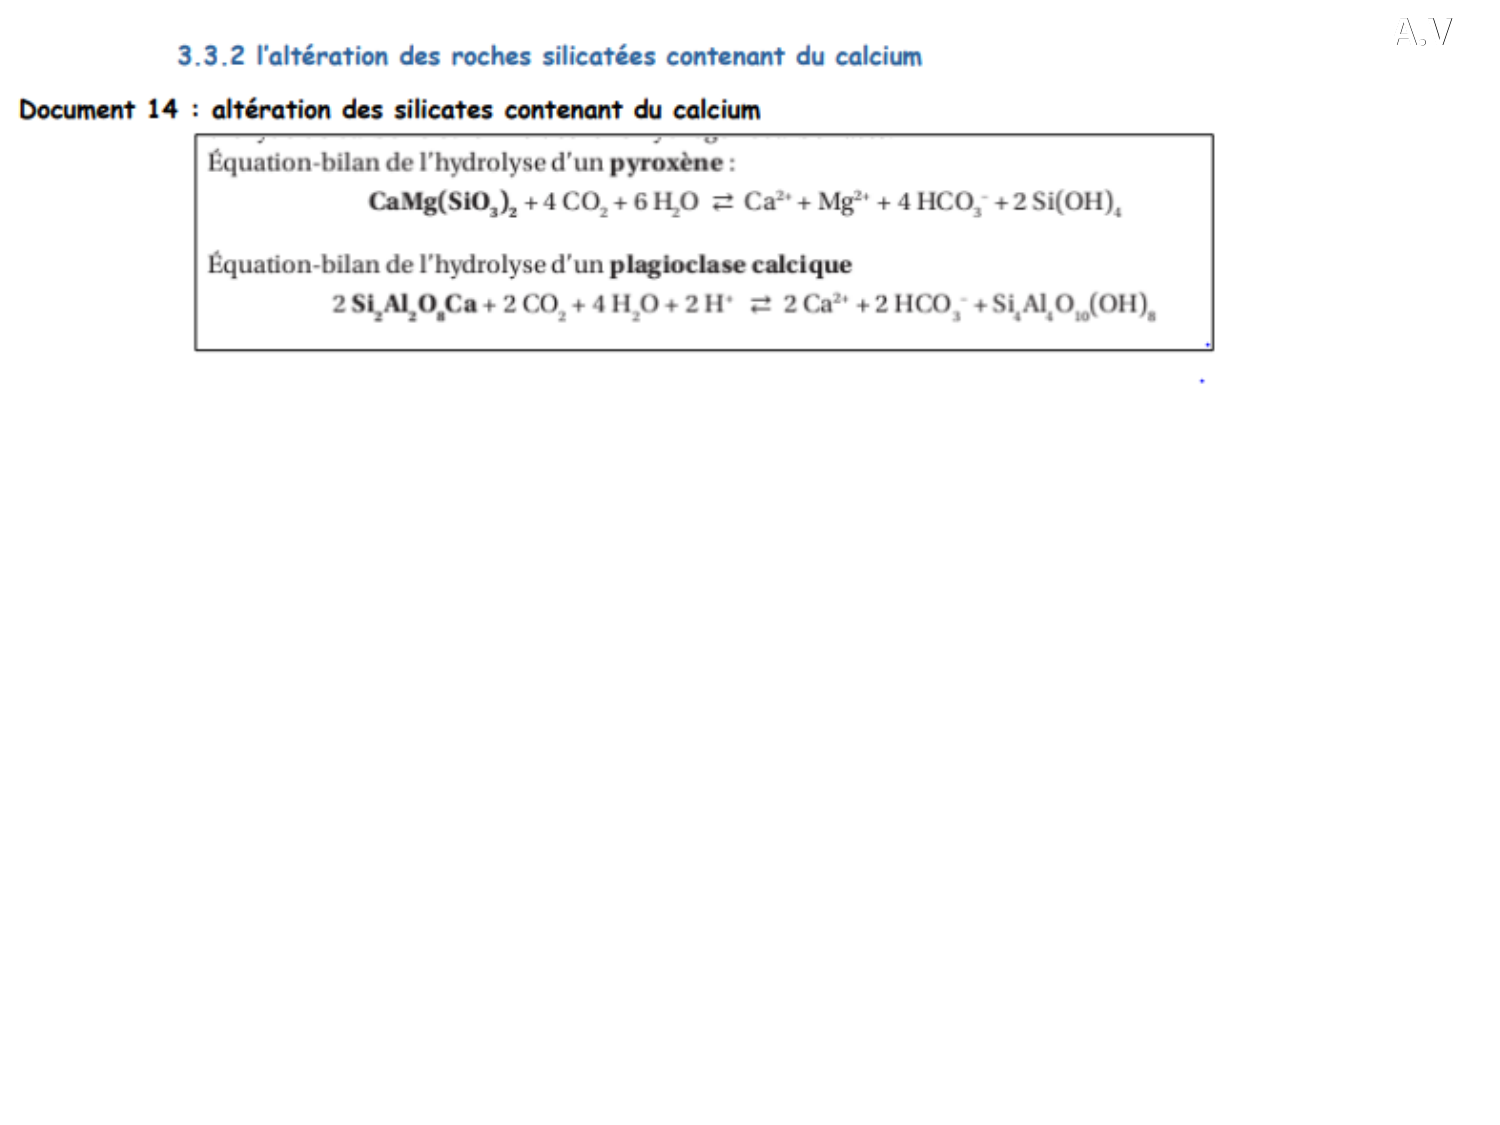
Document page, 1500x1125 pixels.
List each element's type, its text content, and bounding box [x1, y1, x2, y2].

picture [0, 23, 1394, 405]
text_box A.V [1375, 0, 1500, 61]
